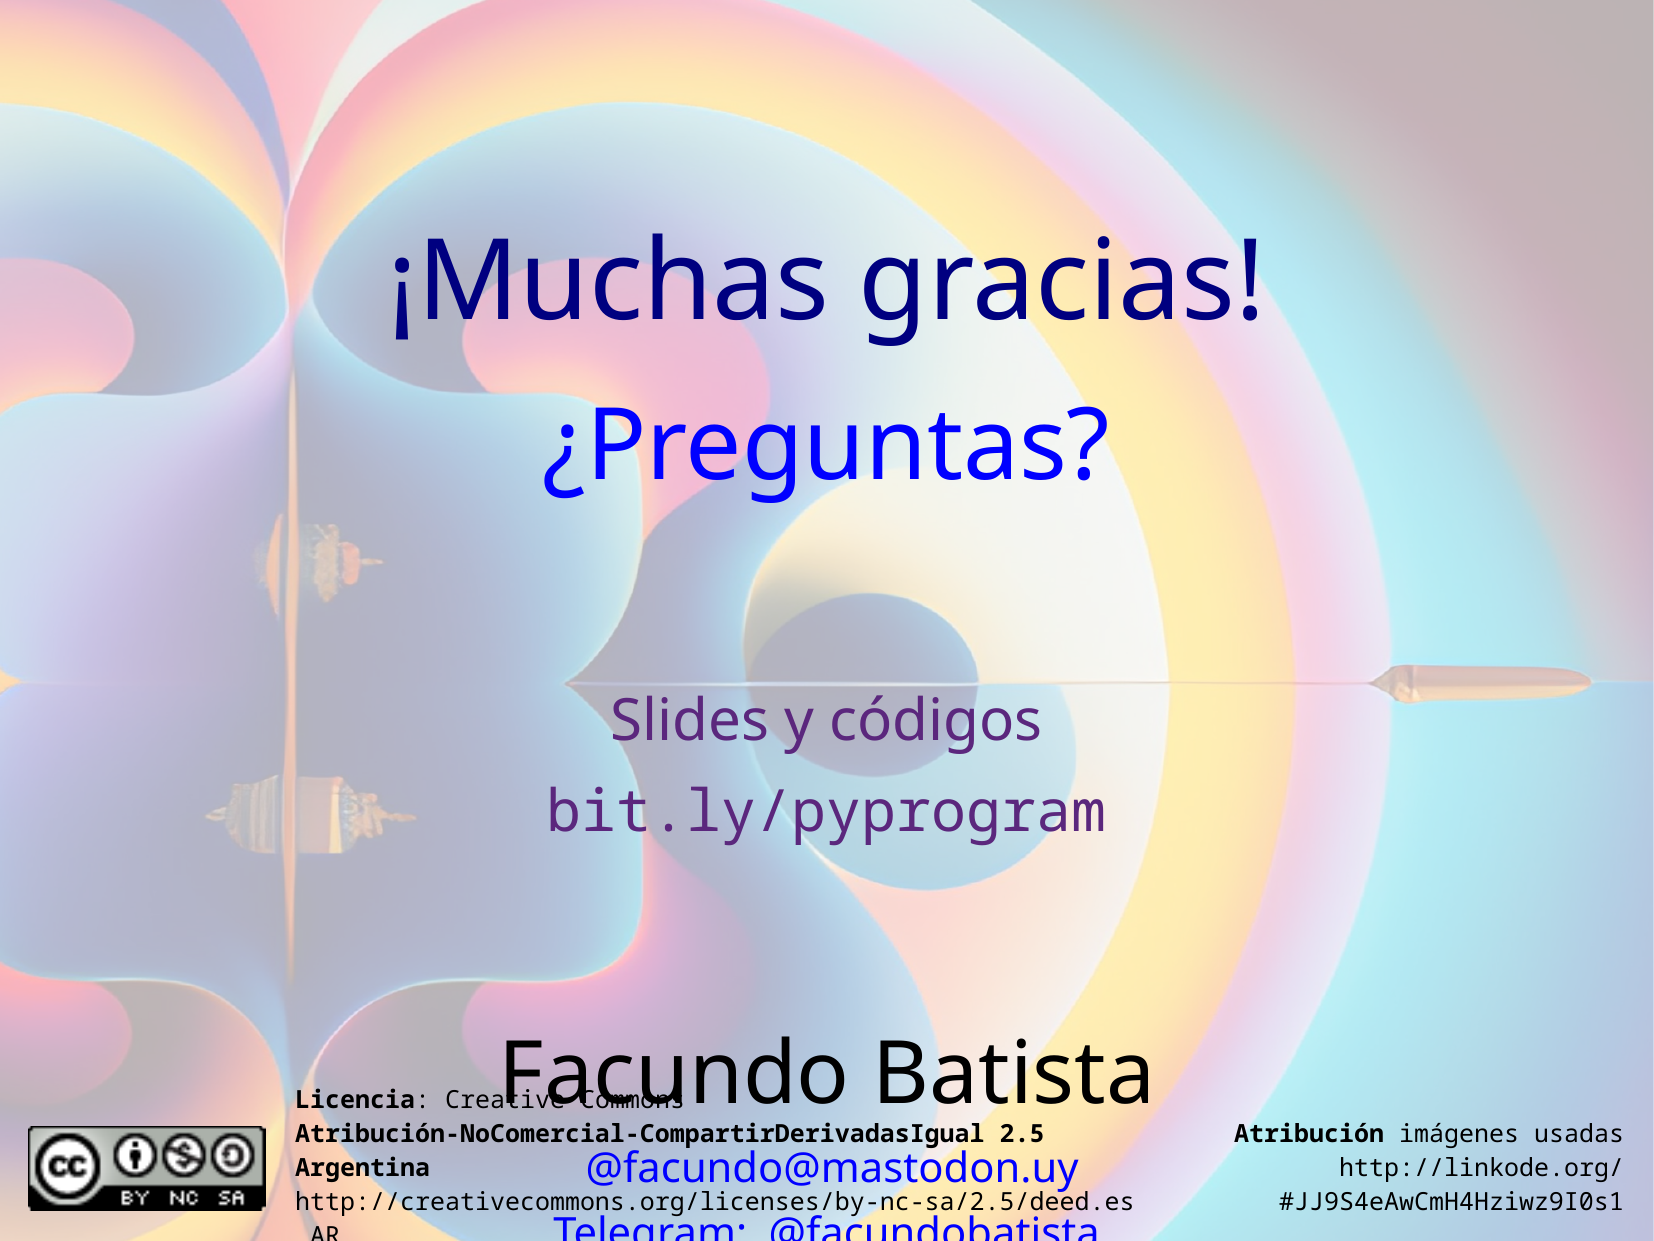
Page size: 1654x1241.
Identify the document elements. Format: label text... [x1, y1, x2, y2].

title ¡Muchas gracias! ¿Preguntas? Slides y códigos bit.ly/pyprogram Facundo Batista @facundo@mastodon.uy Telegram: @facundobatista [0, 0, 1654, 1241]
picture [28, 1126, 266, 1211]
text_box Licencia: Creative Commons Atribución-NoComercial-CompartirDerivadasIgual 2.5 Argentina http://creativecommons.org/licenses/by-nc-sa/2.5/deed.es_AR [295, 1122, 1033, 1211]
text_box Atribución imágenes usadas http://linkode.org/ #JJ9S4eAwCmH4Hziwz9I0s1 [1033, 1122, 1625, 1211]
